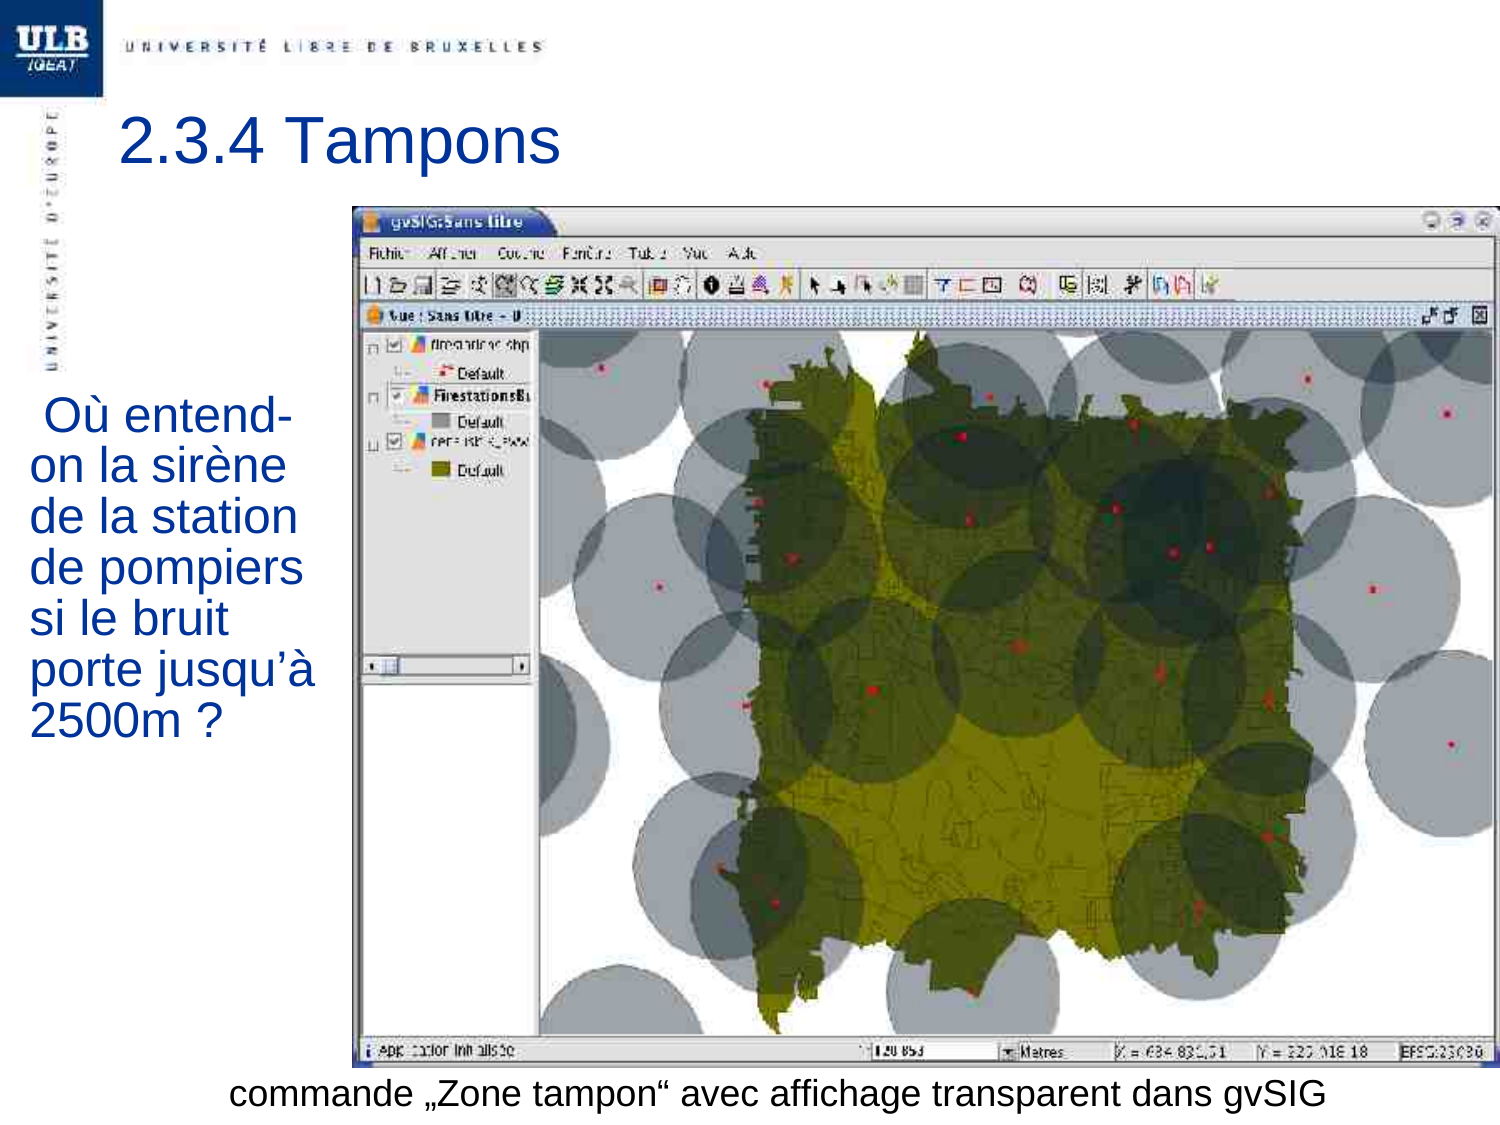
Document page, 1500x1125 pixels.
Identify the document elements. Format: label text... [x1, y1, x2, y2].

text_box Où entend-on la sirène de la station de pompiers si le bruit porte jusqu’à 2500m ? [29, 383, 325, 876]
text_box 2.3.4 Tampons [118, 28, 1426, 249]
picture [0, 0, 1500, 1125]
text_box commande „Zone tampon“ avec affichage transparent dans gvSIG [214, 1066, 1500, 1125]
